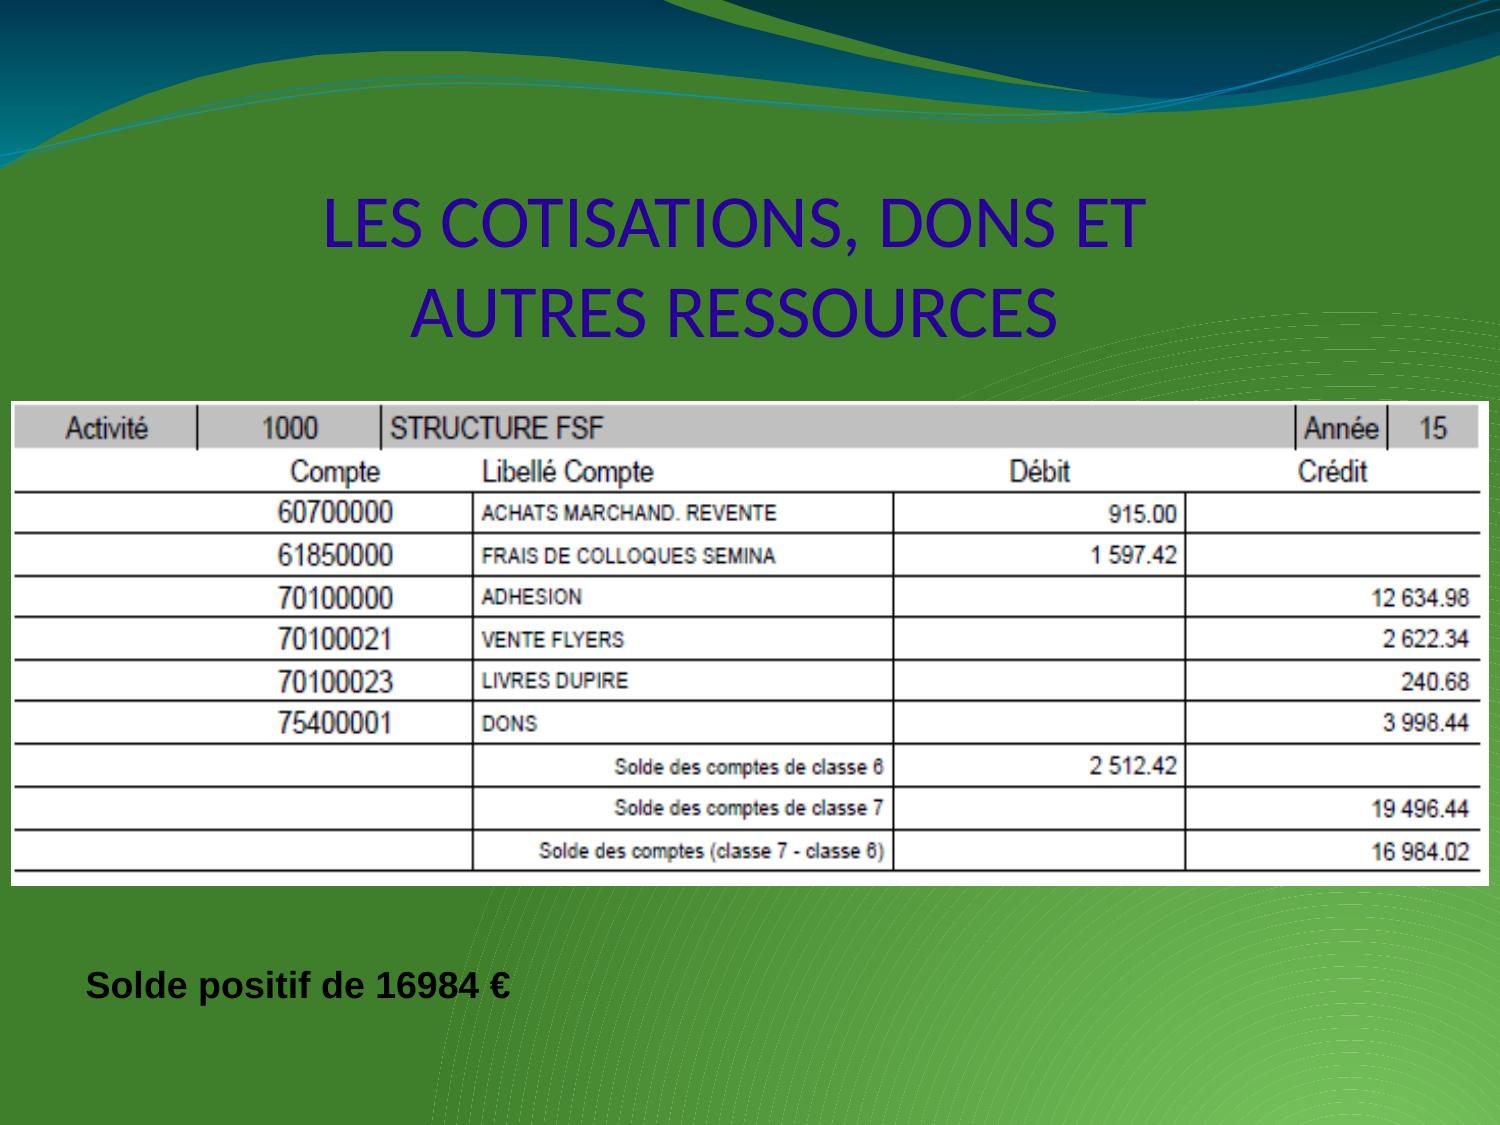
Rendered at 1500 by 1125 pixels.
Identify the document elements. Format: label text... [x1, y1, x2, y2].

text_box LES COTISATIONS, DONS ET AUTRES RESSOURCES [307, 165, 1170, 361]
picture [106, 125, 133, 133]
picture [635, 90, 670, 94]
picture [737, 99, 771, 103]
text_box Solde positif de 16984 € [70, 956, 886, 1015]
picture [65, 137, 83, 143]
picture [11, 401, 1489, 886]
